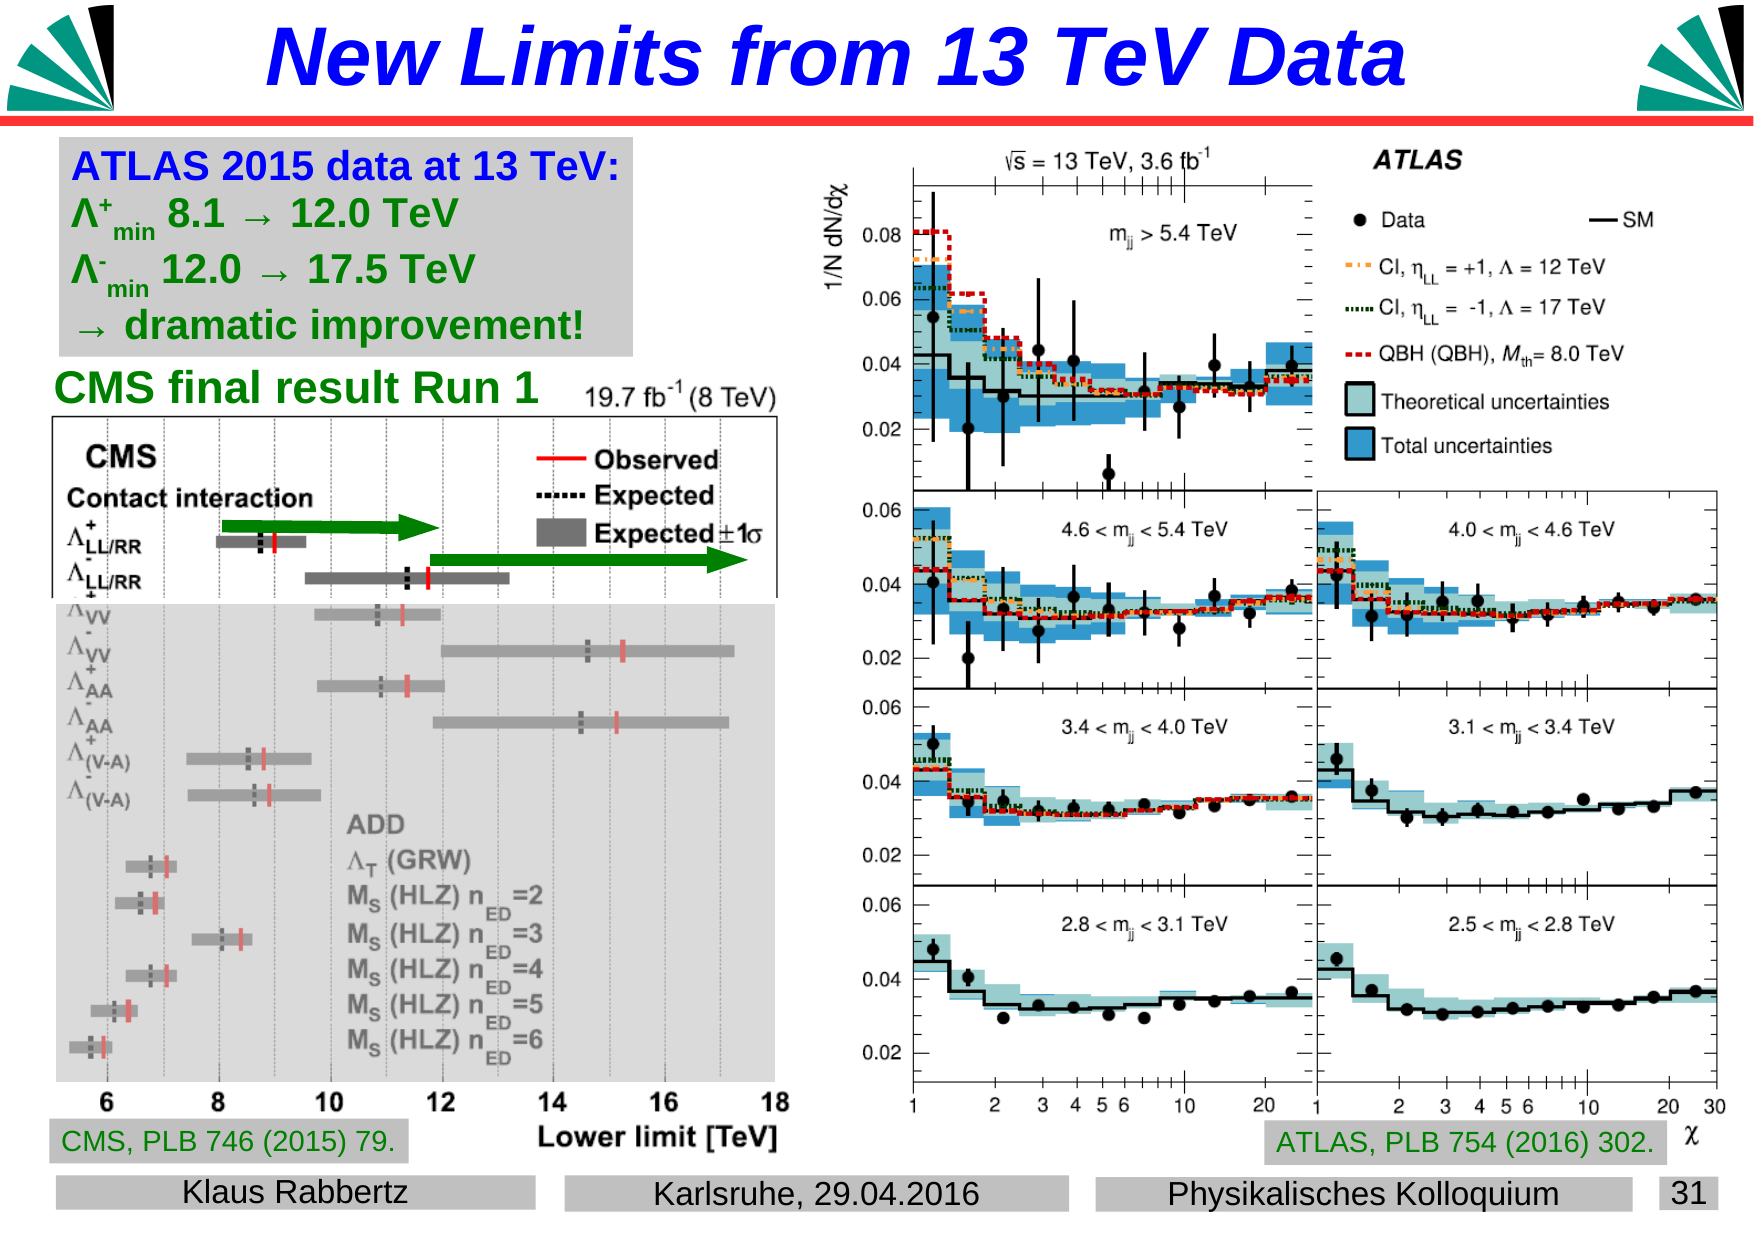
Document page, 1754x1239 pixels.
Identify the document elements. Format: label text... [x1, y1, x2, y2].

picture [821, 141, 1733, 1159]
picture [1637, 5, 1744, 112]
text_box CMS, PLB 746 (2015) 79. [49, 1118, 409, 1164]
title New Limits from 13 TeV Data [129, 0, 1545, 114]
text_box ATLAS, PLB 754 (2016) 302. [1264, 1120, 1665, 1165]
picture [33, 377, 798, 1156]
text_box CMS final result Run 1 [41, 356, 552, 420]
picture [7, 5, 114, 112]
text_box [53, 600, 779, 1085]
text_box ATLAS 2015 data at 13 TeV: Λ+min 8.1 → 12.0 TeV Λ-min 12.0 → 17.5 TeV → dramatic improvement! [59, 137, 624, 357]
